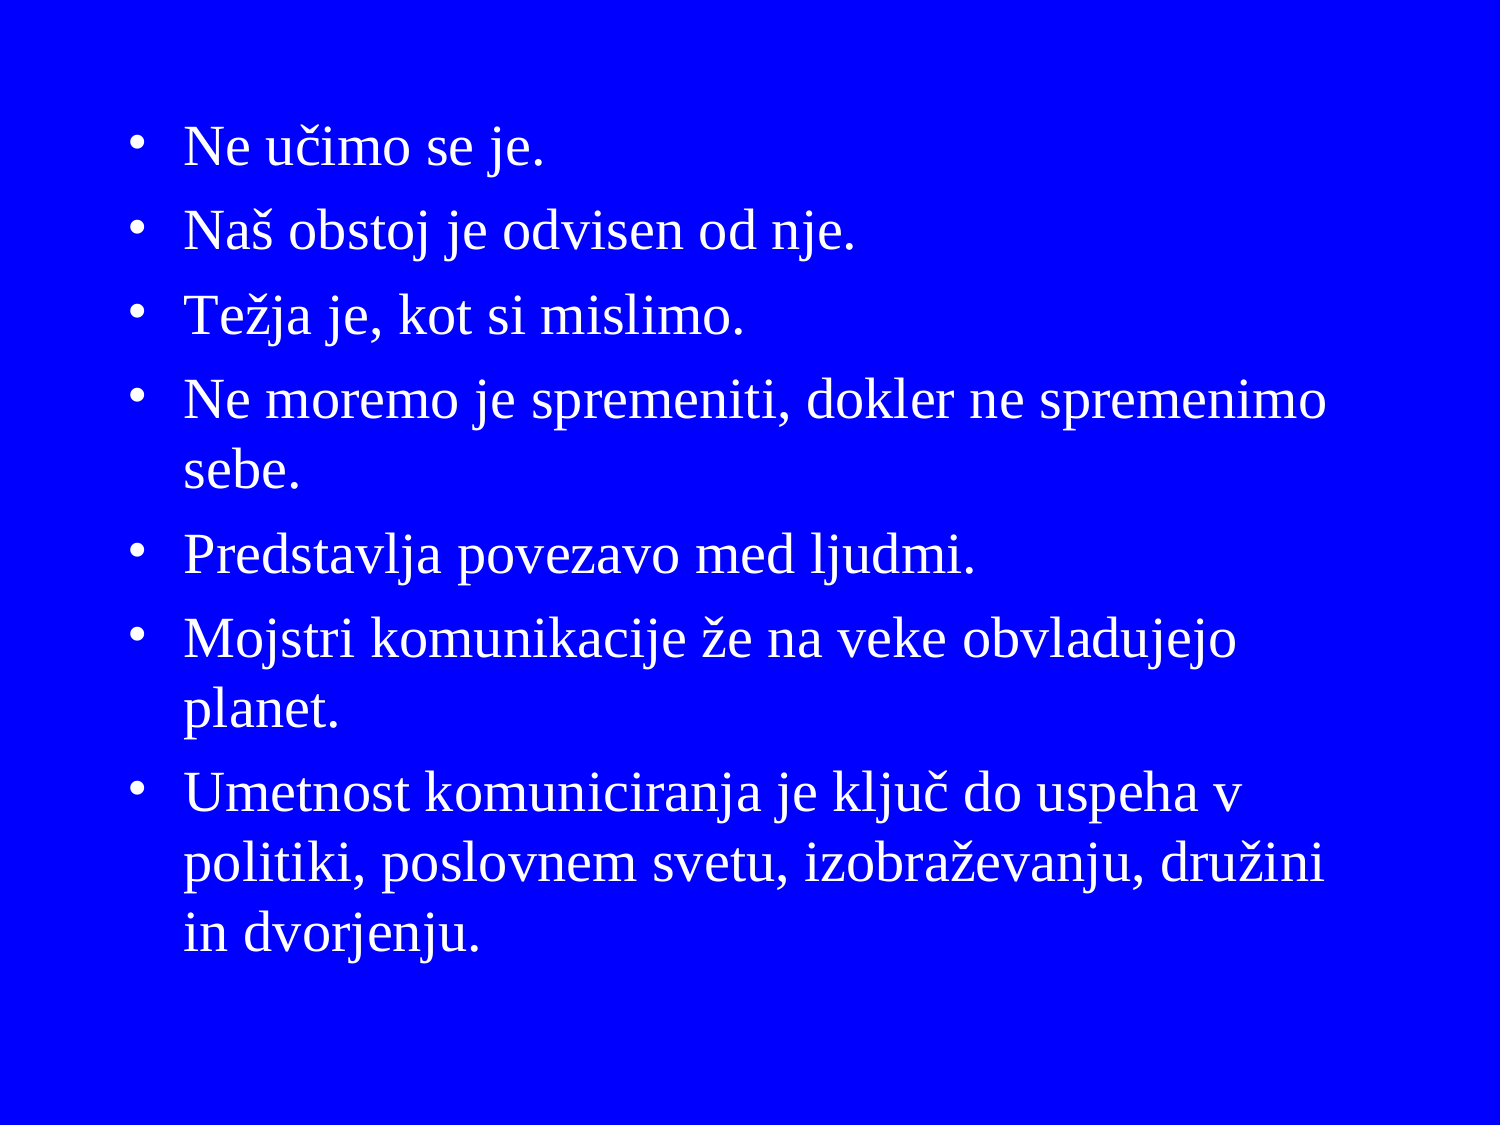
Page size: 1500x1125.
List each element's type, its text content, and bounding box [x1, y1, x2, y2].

list Ne učimo se je. Naš obstoj je odvisen od nje. Težja je, kot si mislimo. Ne moremo je spremeniti, dokler ne spremenimo sebe. Predstavlja povezavo med ljudmi. Mojstri komunikacije že na veke obvladujejo planet. Umetnost komuniciranja je ključ do uspeha v politiki, poslovnem svetu, izobraževanju, družini in dvorjenju. [112, 99, 1388, 1001]
